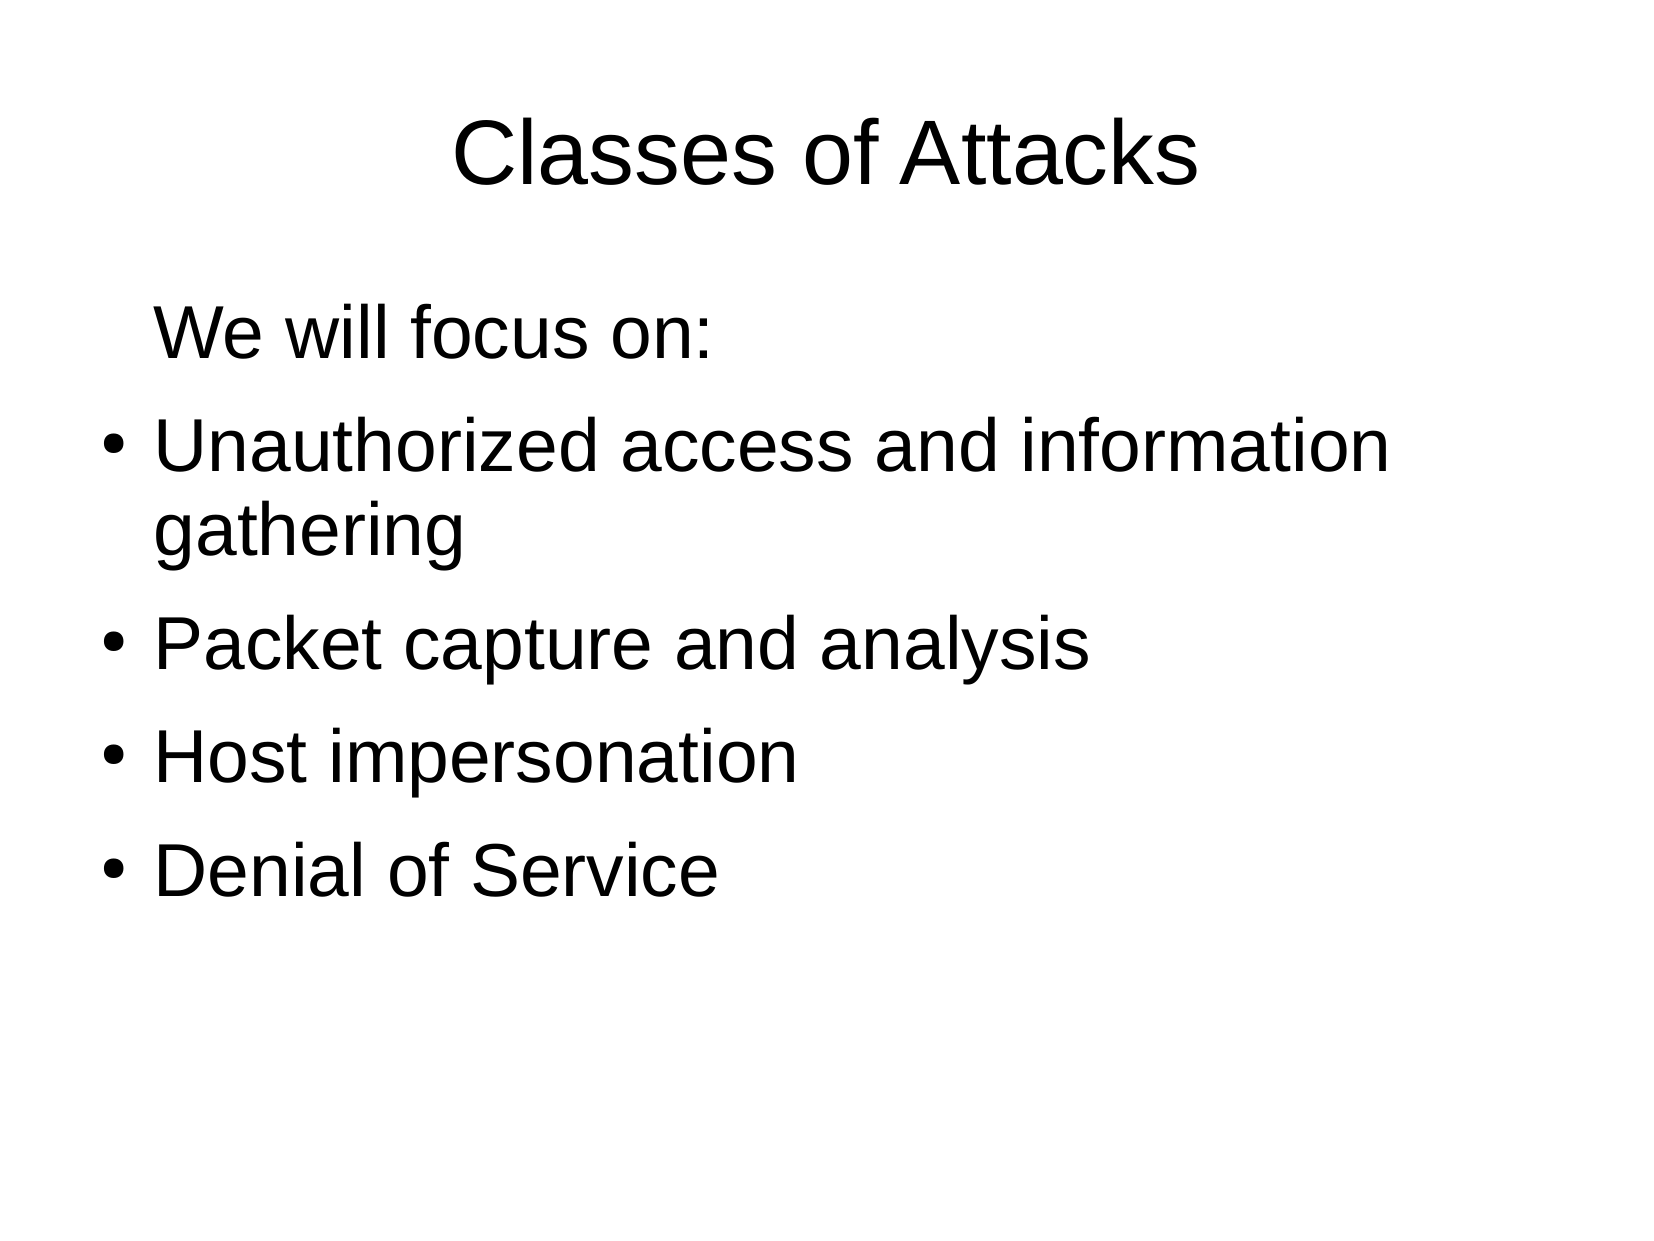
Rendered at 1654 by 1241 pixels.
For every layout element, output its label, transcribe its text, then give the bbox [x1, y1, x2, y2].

list We will focus on: Unauthorized access and information gathering Packet capture and analysis Host impersonation Denial of Service [82, 290, 1571, 1066]
title Classes of Attacks [82, 49, 1571, 257]
